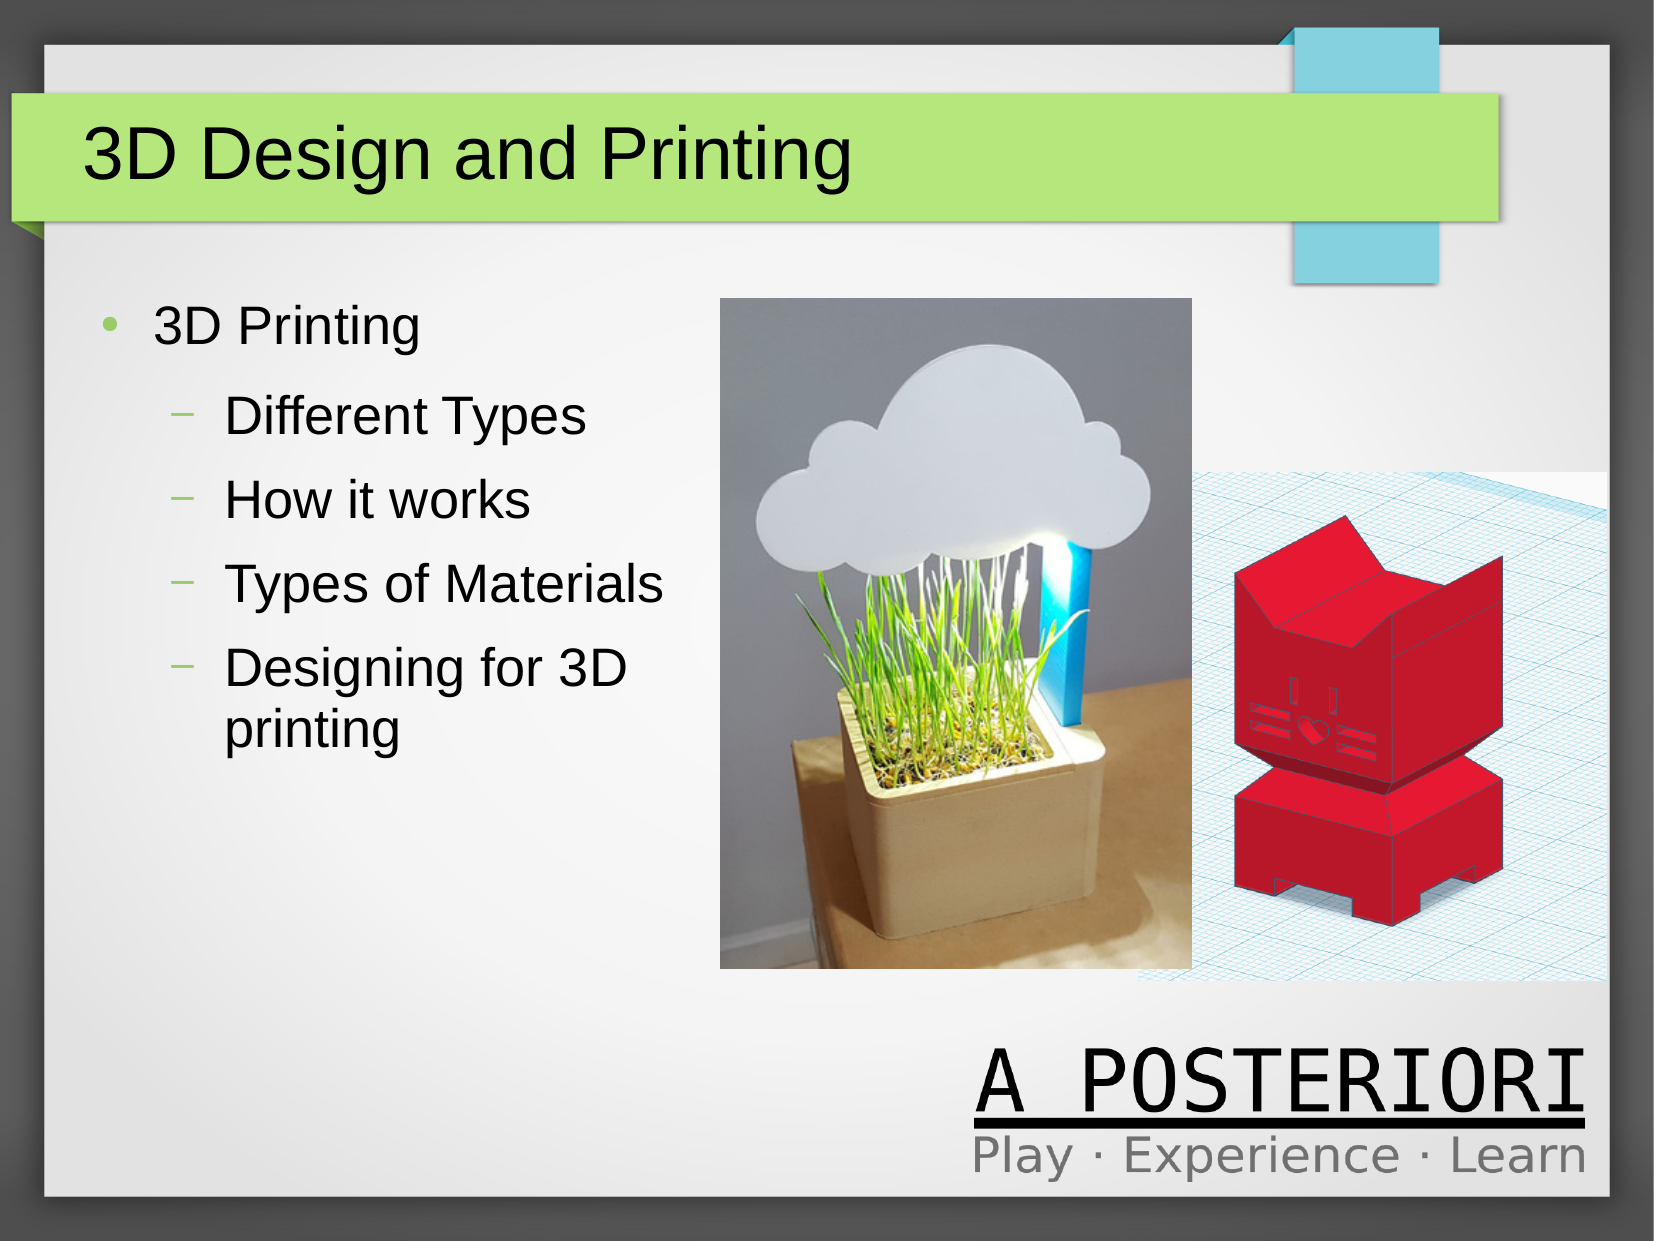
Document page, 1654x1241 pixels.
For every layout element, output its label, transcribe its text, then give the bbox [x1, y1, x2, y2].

title 3D Design and Printing [82, 94, 1264, 213]
picture [0, 0, 1654, 1241]
list 3D Printing Different Types How it works Types of Materials Designing for 3D printing [82, 295, 721, 1015]
